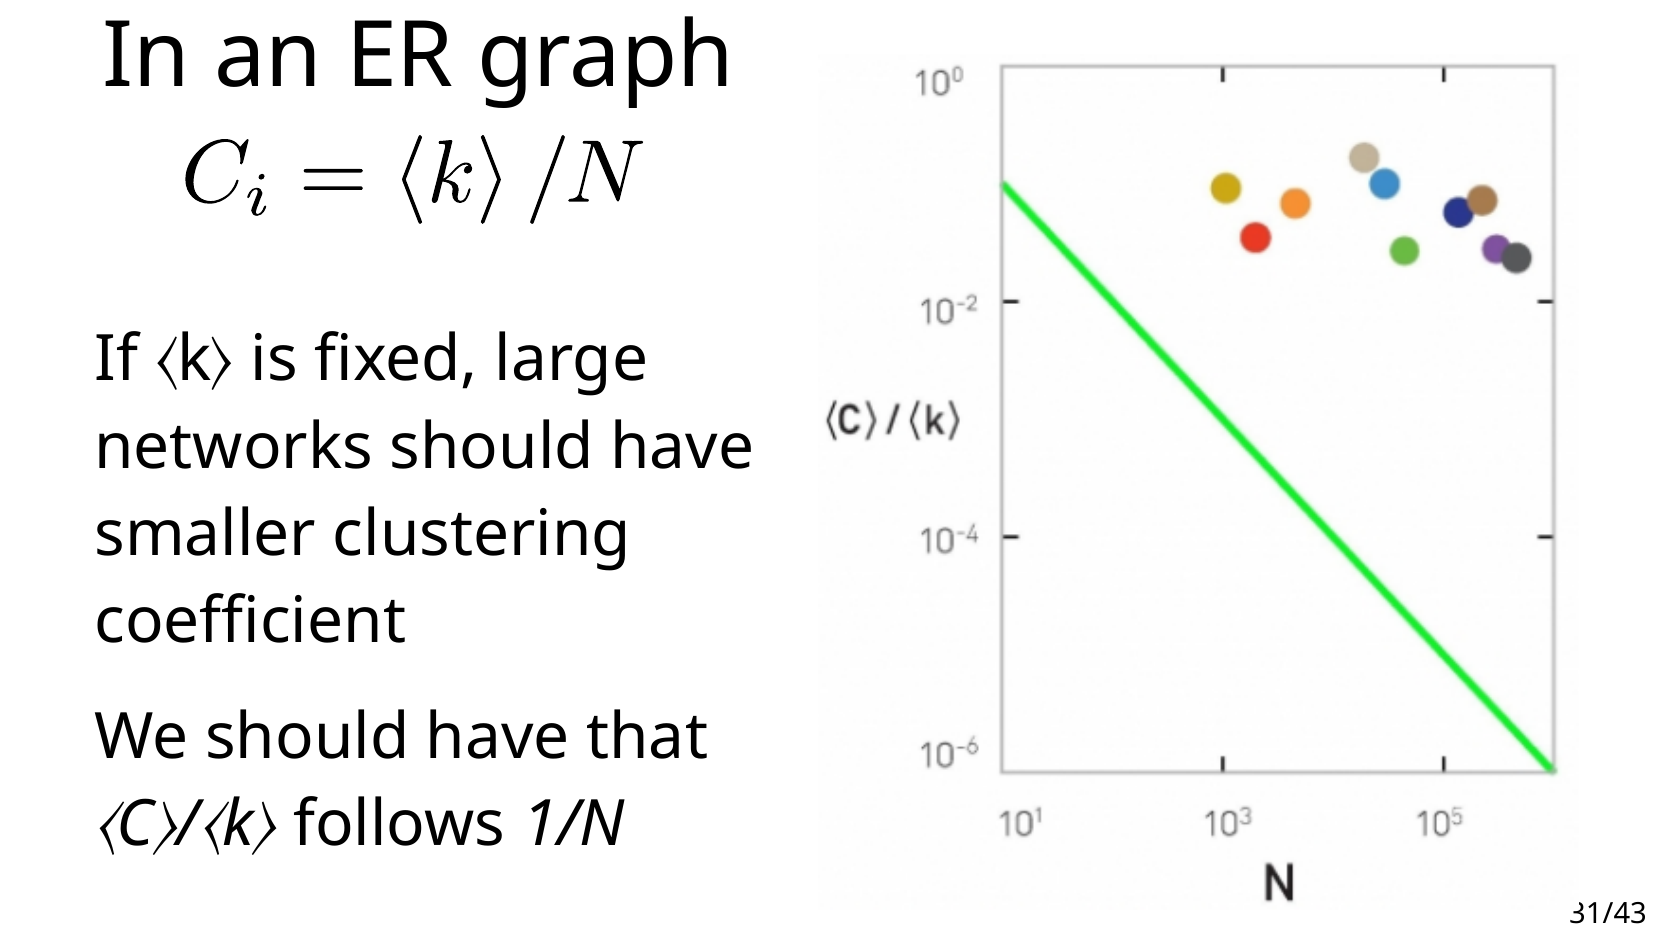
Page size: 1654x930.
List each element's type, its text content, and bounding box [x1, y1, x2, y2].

list If 〈k〉 is fixed, large networks should have smaller clustering coefficient We should have that 〈C〉/〈k〉 follows 1/N [94, 312, 762, 868]
text_box [180, 134, 646, 224]
title In an ER graph [17, 0, 821, 243]
picture [818, 54, 1579, 910]
